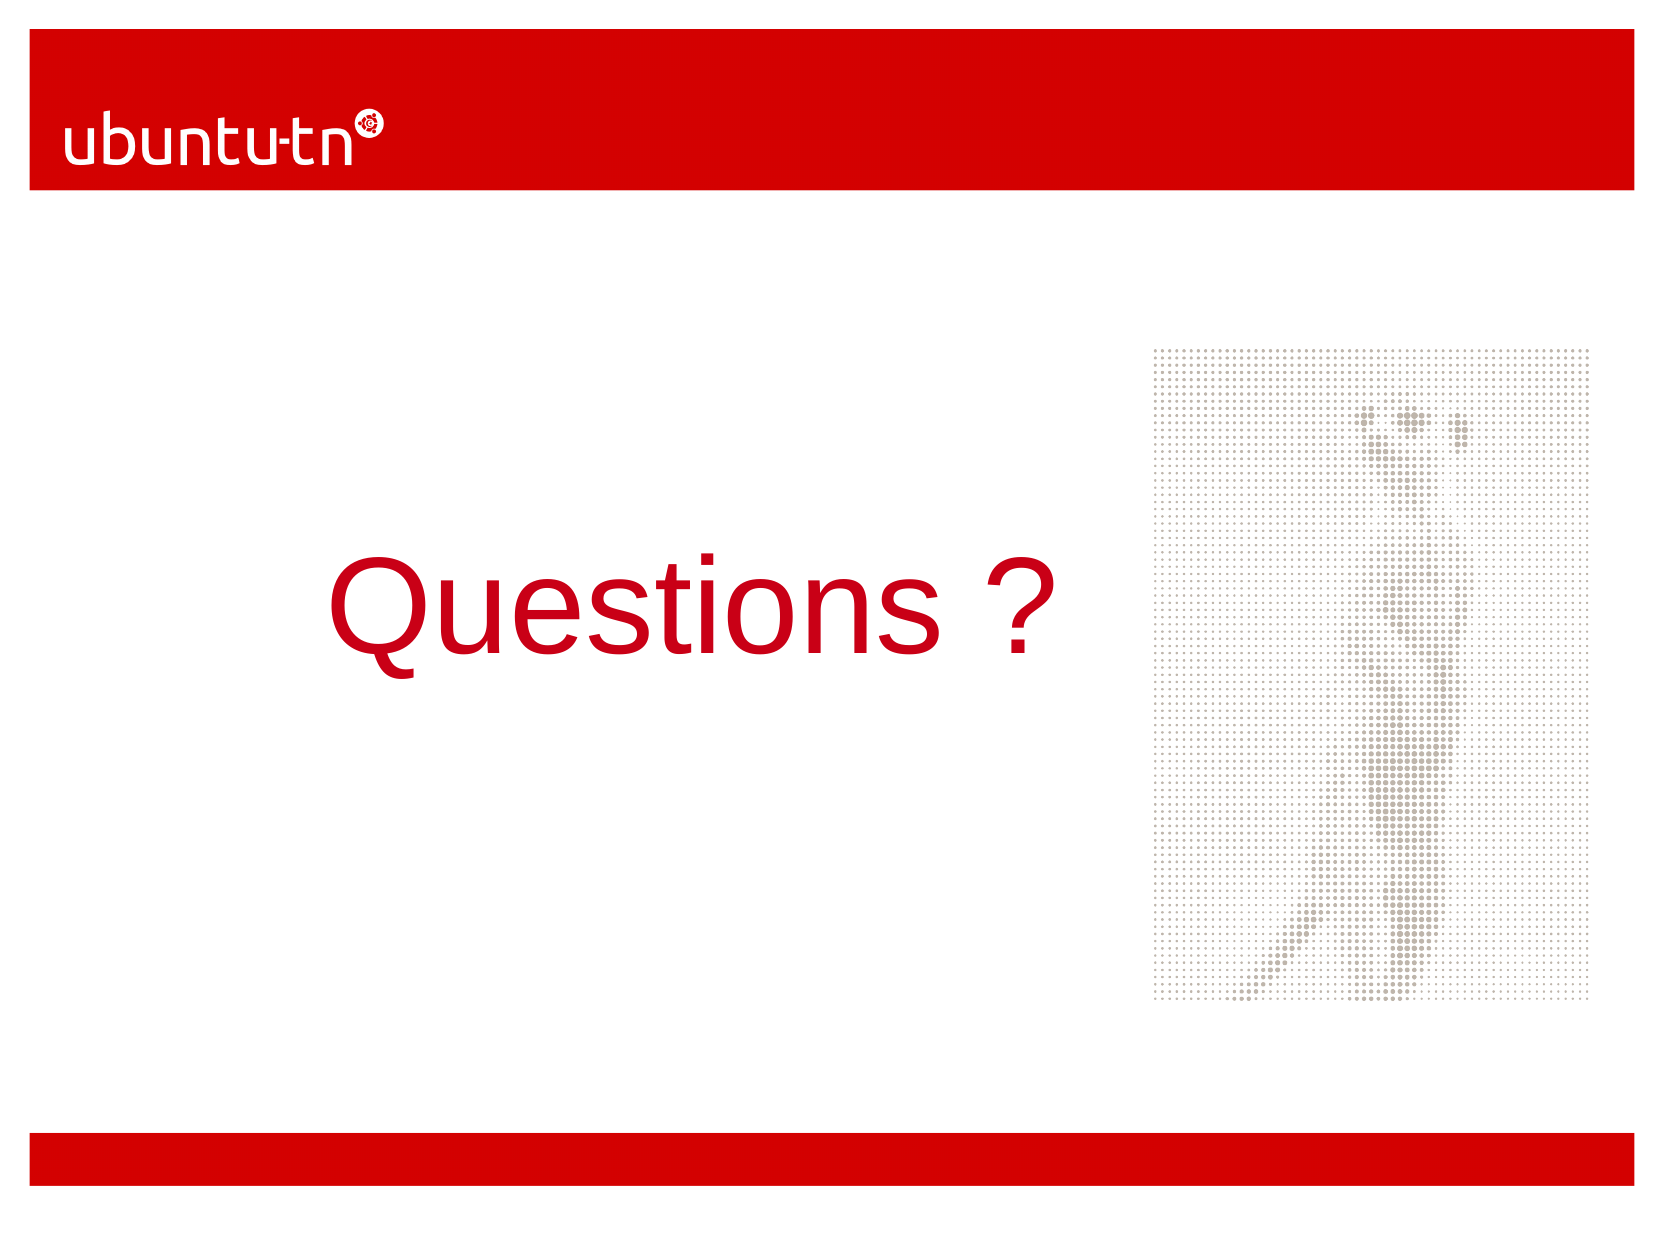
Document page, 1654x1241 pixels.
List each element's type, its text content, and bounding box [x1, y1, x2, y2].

subtitle Questions ? [324, 442, 1061, 769]
picture [29, 29, 1635, 1241]
